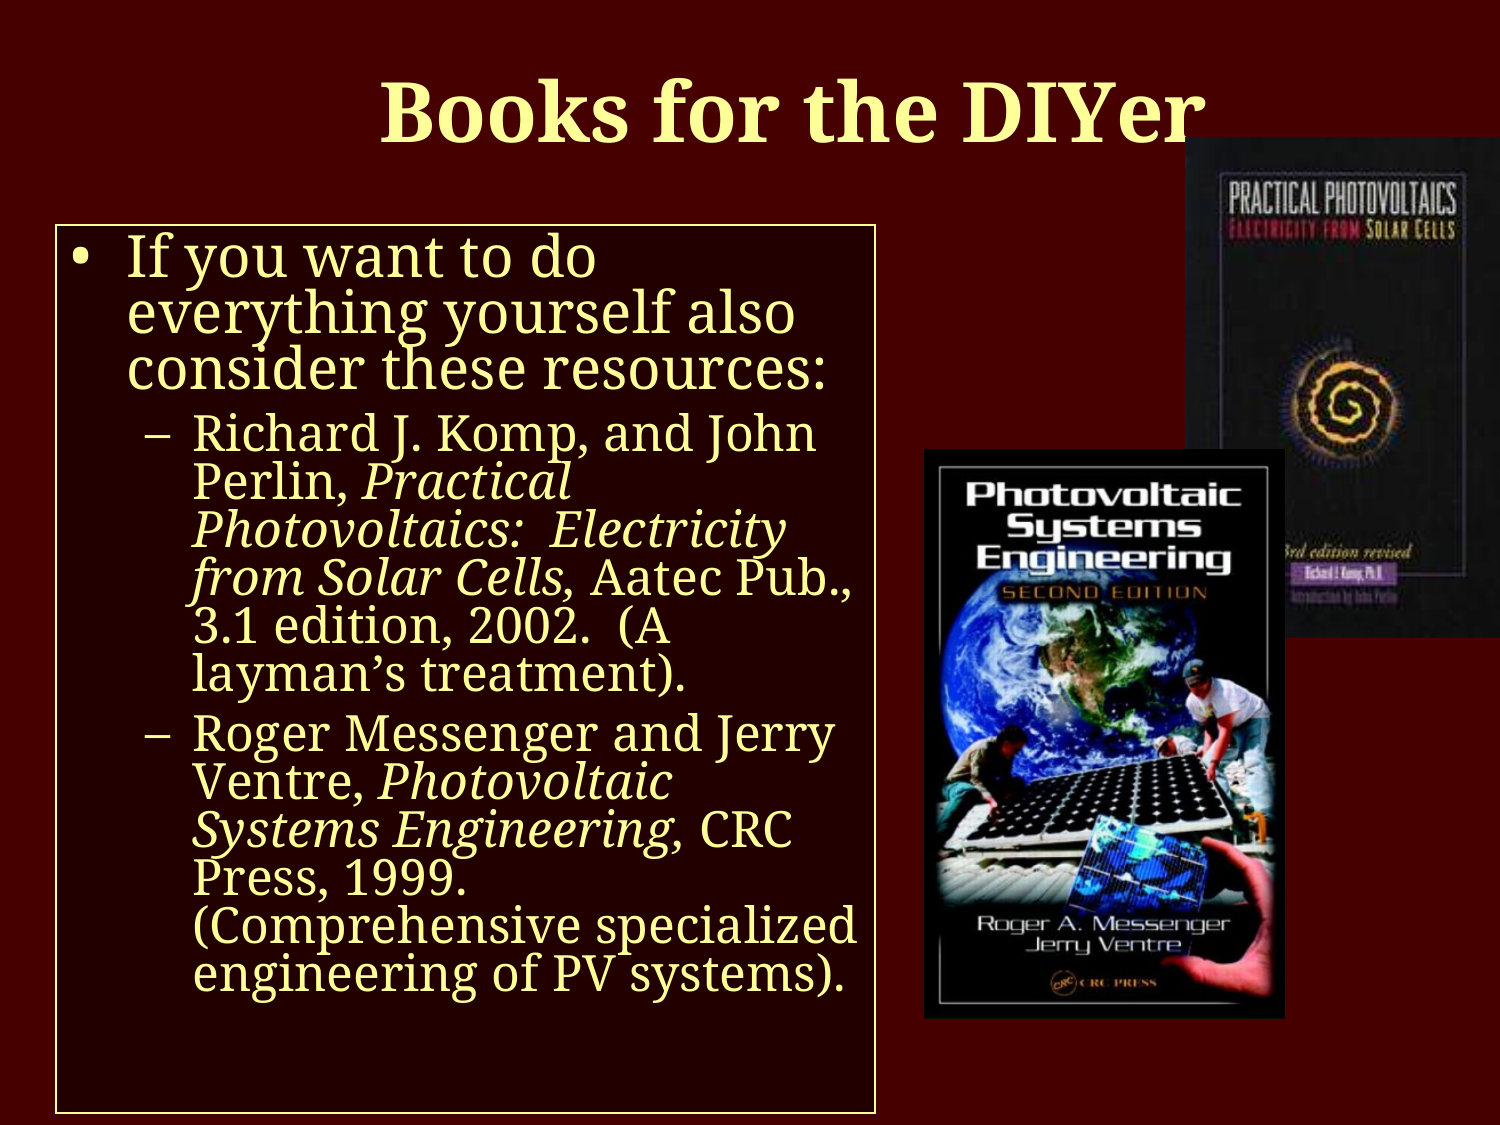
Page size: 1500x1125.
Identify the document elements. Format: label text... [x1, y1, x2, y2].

list If you want to do everything yourself also consider these resources: Richard J. Komp, and John Perlin, Practical Photovoltaics: Electricity from Solar Cells, Aatec Pub., 3.1 edition, 2002. (A layman’s treatment). Roger Messenger and Jerry Ventre, Photovoltaic Systems Engineering, CRC Press, 1999. (Comprehensive specialized engineering of PV systems). [55, 224, 876, 1113]
title Books for the DIYer [225, 50, 1363, 168]
picture [924, 137, 1500, 1019]
